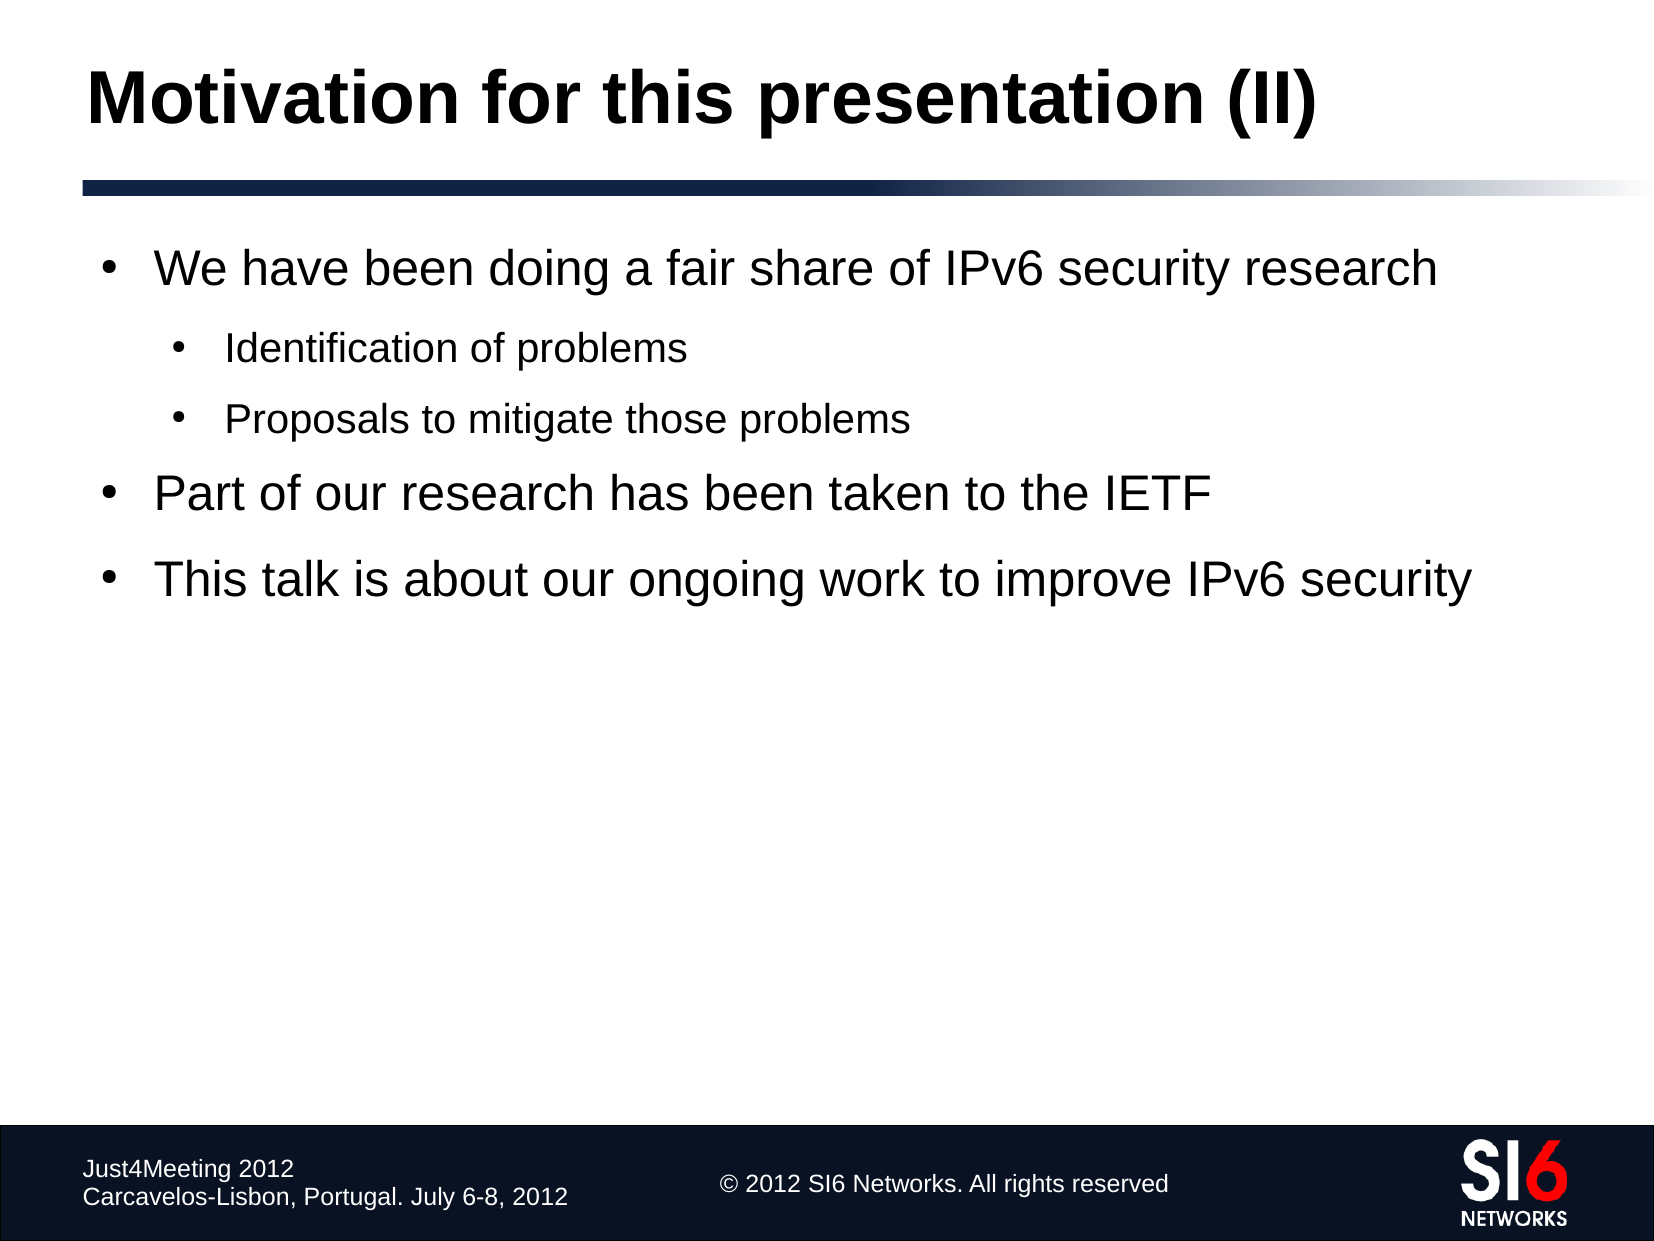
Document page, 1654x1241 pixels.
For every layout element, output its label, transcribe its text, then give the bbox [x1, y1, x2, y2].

list We have been doing a fair share of IPv6 security research Identification of problems Proposals to mitigate those problems Part of our research has been taken to the IETF This talk is about our ongoing work to improve IPv6 security [82, 240, 1571, 1059]
picture [1461, 1139, 1567, 1226]
title Motivation for this presentation (II) [86, 30, 1576, 166]
